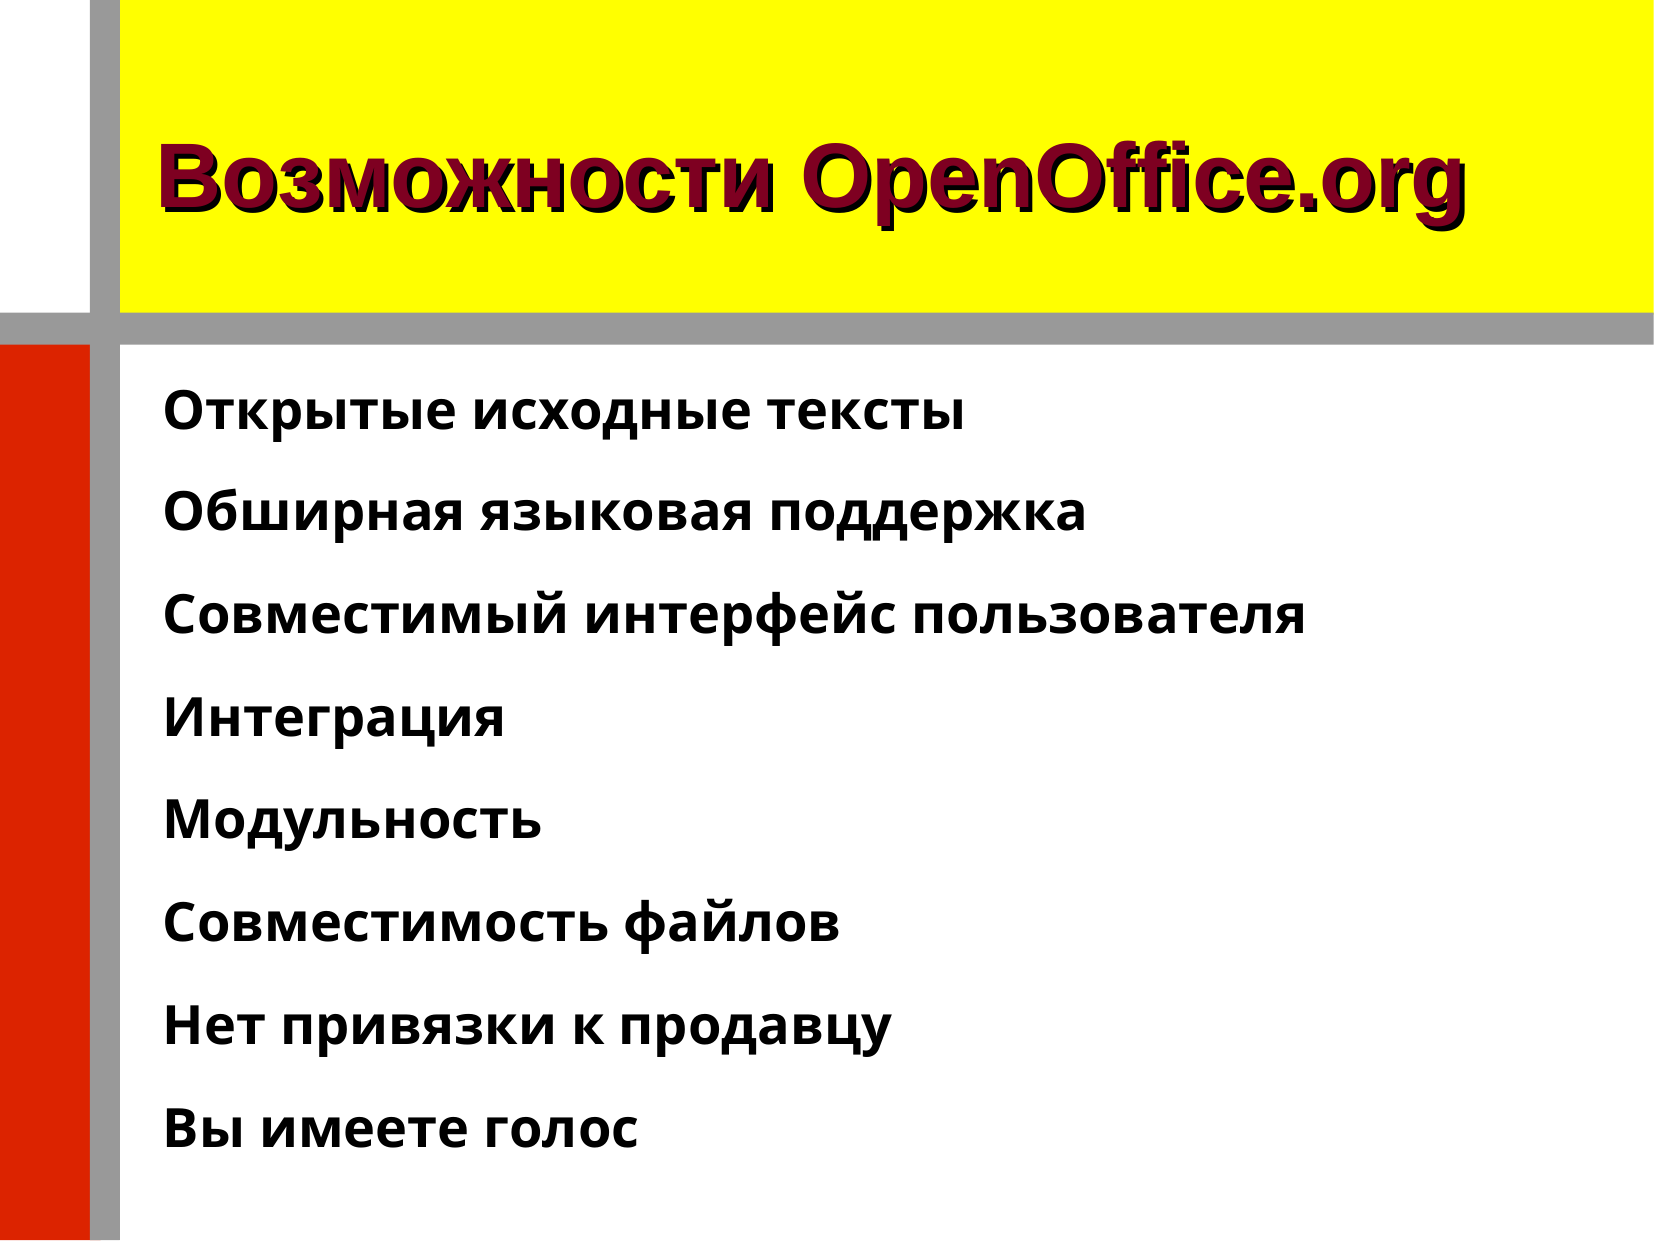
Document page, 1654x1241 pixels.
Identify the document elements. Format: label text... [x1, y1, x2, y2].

subtitle Открытые исходные тексты Обширная языковая поддержка Совместимый интерфейс пользователя Интеграция Модульность Совместимость файлов Нет привязки к продавцу Вы имеете голос [162, 319, 1575, 1241]
title Возможности OpenOffice.org [106, 83, 1519, 276]
